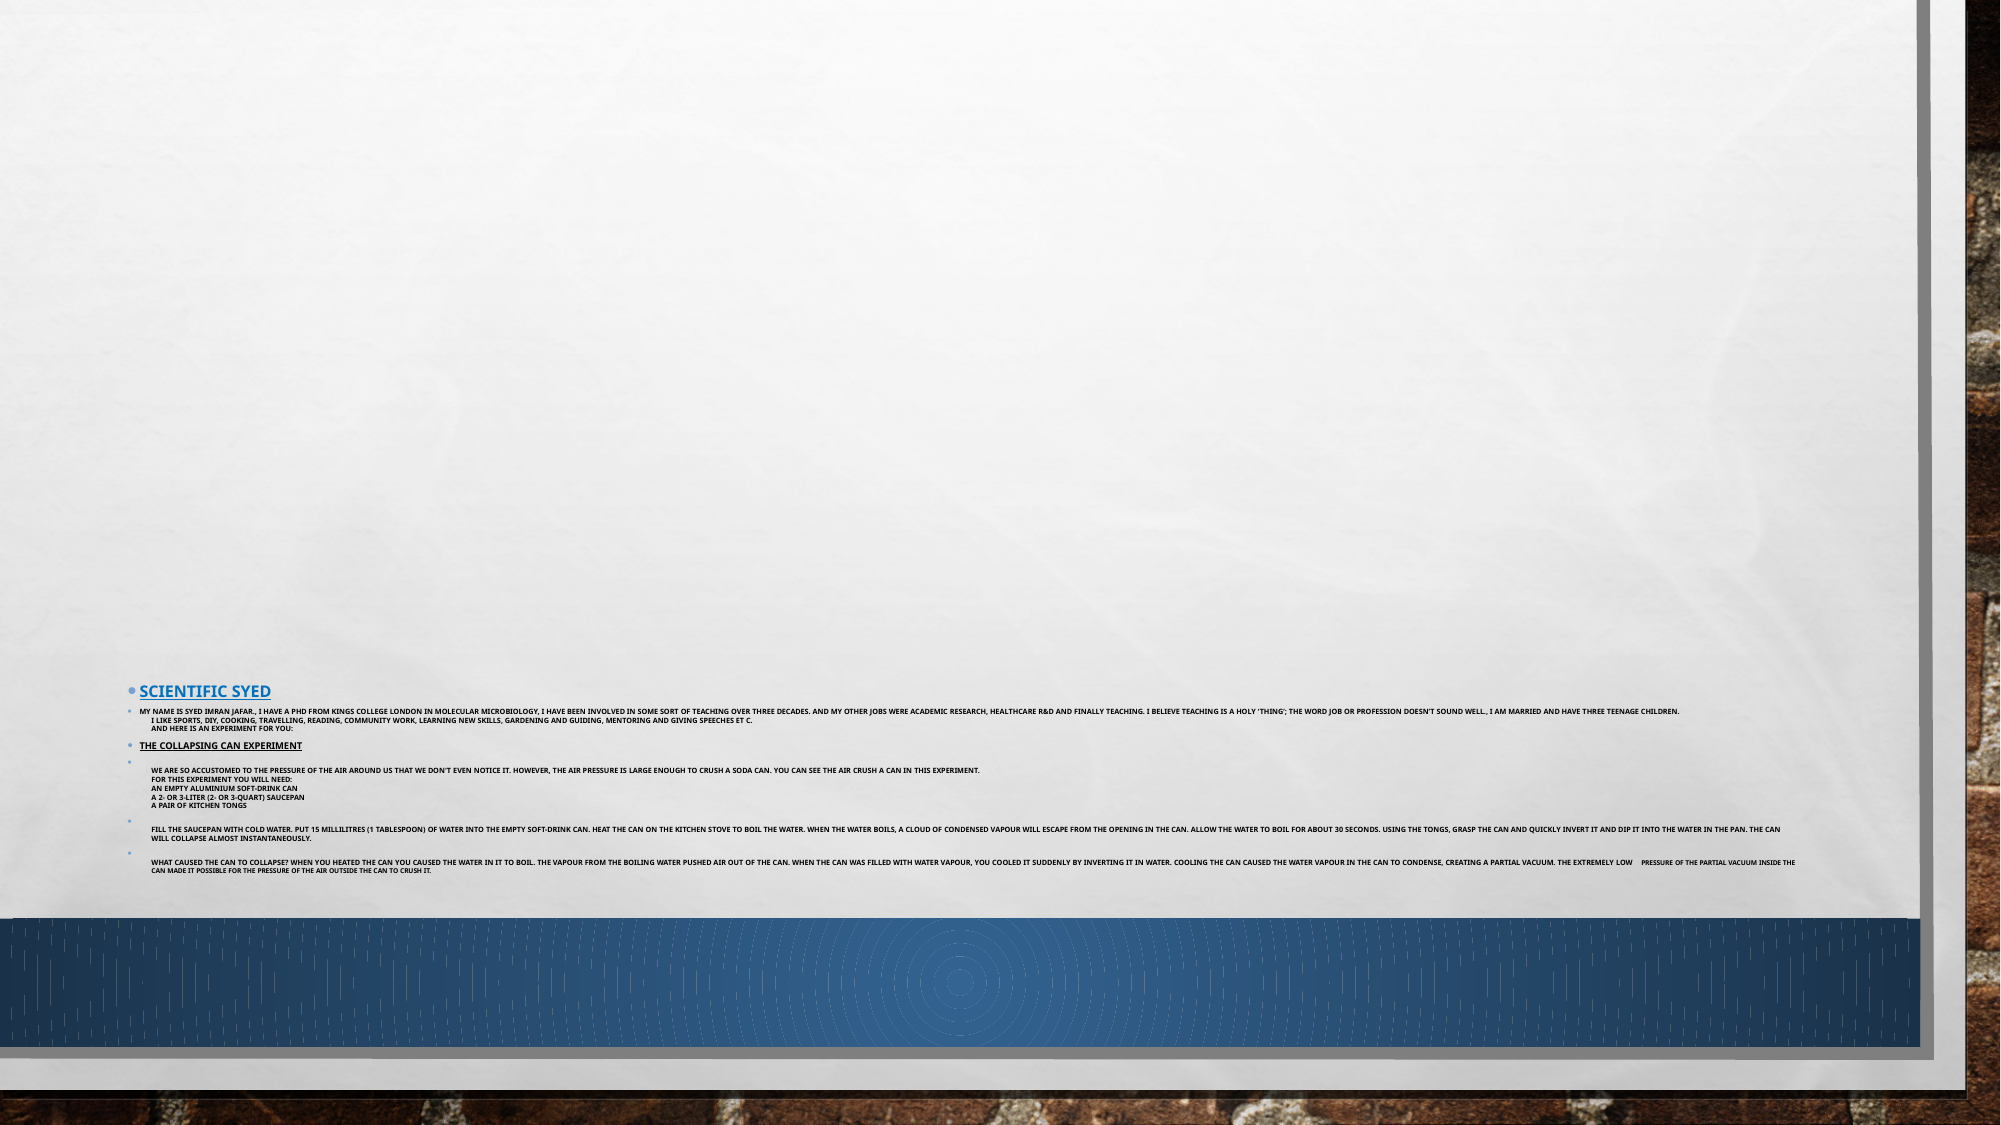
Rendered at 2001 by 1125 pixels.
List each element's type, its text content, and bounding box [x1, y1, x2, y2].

list Scientific Syed My name is Syed Imran Jafar., I have a PhD from Kings College London in Molecular Microbiology, I have been involved in some sort of teaching over three decades. And My other jobs were academic research, healthcare R&D and finally teaching. I believe teaching is a holy ‘thing’; the word job or profession doesn’t sound well., I am married and have three teenage children. I like sports, DIY, cooking, travelling, reading, community work, learning new skills, gardening and guiding, mentoring and giving speeches et c. And here is an experiment for you: The collapsing can experiment We are so accustomed to the pressure of the air around us that we don't even notice it. However, the air pressure is large enough to crush a soda can. You can see the air crush a can in this experiment. For this experiment you will need: an empty aluminium soft-drink can a 2- or 3-liter (2- or 3-quart) saucepan a pair of kitchen tongs Fill the saucepan with cold water. Put 15 millilitres (1 tablespoon) of water into the empty soft-drink can. Heat the can on the kitchen stove to boil the water. When the water boils, a cloud of condensed vapour will escape from the opening in the can. Allow the water to boil for about 30 seconds. Using the tongs, grasp the can and quickly invert it and dip it into the water in the pan. The can will collapse almost instantaneously. What caused the can to collapse? When you heated the can you caused the water in it to boil. The vapour from the boiling water pushed air out of the can. When the can was filled with water vapour, you cooled it suddenly by inverting it in water. Cooling the can caused the water vapour in the can to condense, creating a partial vacuum. The extremely low pressure of the partial vacuum inside the can made it possible for the pressure of the air outside the can to crush it. [0, 19, 1811, 897]
title [1811, 112, 1819, 288]
